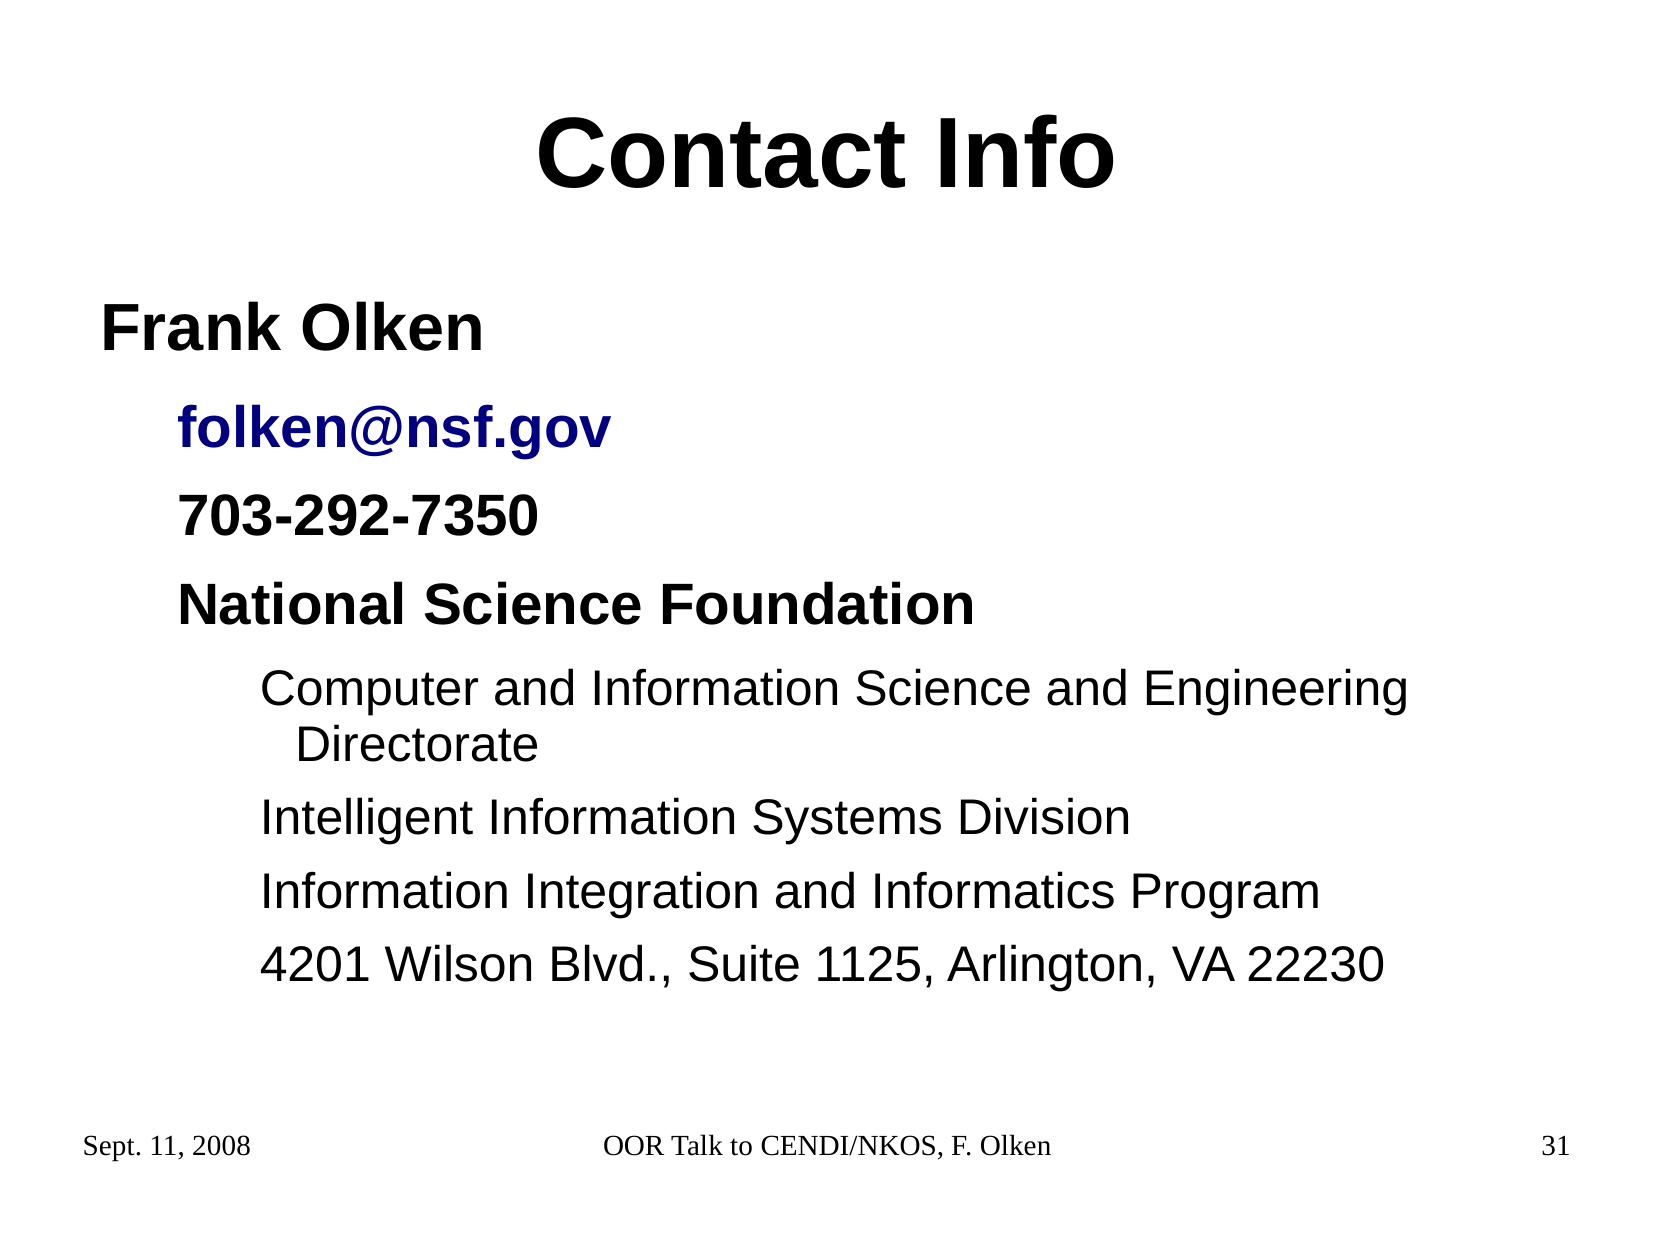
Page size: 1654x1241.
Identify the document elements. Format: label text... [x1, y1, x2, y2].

list Frank Olken folken@nsf.gov 703-292-7350 National Science Foundation Computer and Information Science and Engineering Directorate Intelligent Information Systems Division Information Integration and Informatics Program 4201 Wilson Blvd., Suite 1125, Arlington, VA 22230 [82, 290, 1571, 1094]
title Contact Info [82, 56, 1571, 250]
